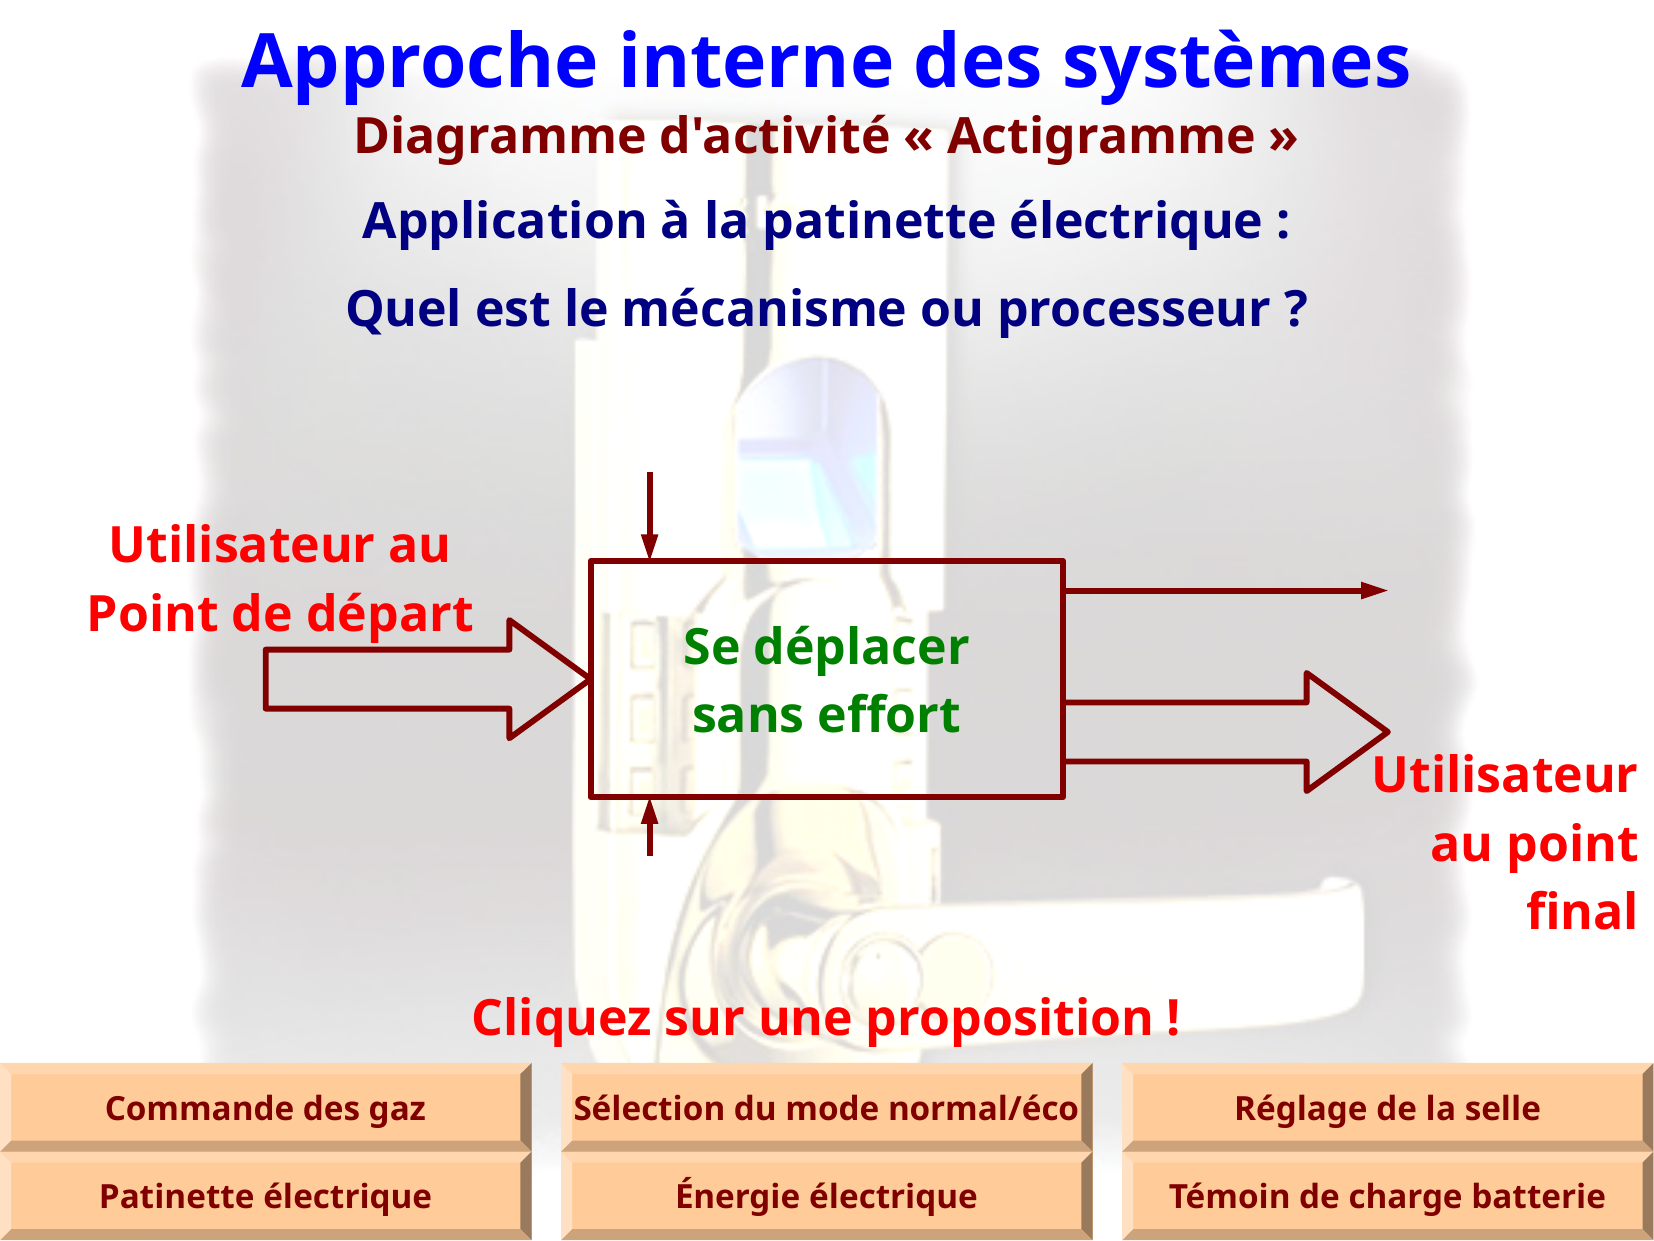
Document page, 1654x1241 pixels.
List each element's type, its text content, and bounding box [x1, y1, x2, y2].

text_box Cliquez sur une proposition ! [0, 974, 1654, 1059]
text_box Diagramme d'activité « Actigramme » [0, 92, 1654, 178]
text_box Patinette électrique [12, 1163, 520, 1229]
text_box Réglage de la selle [1134, 1075, 1642, 1140]
text_box Se déplacer sans effort [590, 561, 1063, 798]
text_box Énergie électrique [573, 1163, 1081, 1229]
text_box Utilisateur au Point de départ [269, 628, 552, 656]
text_box Utilisateur au point final [1299, 732, 1654, 886]
text_box Application à la patinette électrique : [0, 178, 1654, 262]
text_box Témoin de charge batterie [1134, 1163, 1642, 1229]
text_box Utilisateur au Point de départ [0, 502, 562, 656]
text_box Commande des gaz [12, 1075, 520, 1140]
text_box Sélection du mode normal/éco [573, 1075, 1081, 1140]
text_box Quel est le mécanisme ou processeur ? [0, 265, 1654, 351]
text_box Utilisateur au point final [1299, 732, 1381, 784]
